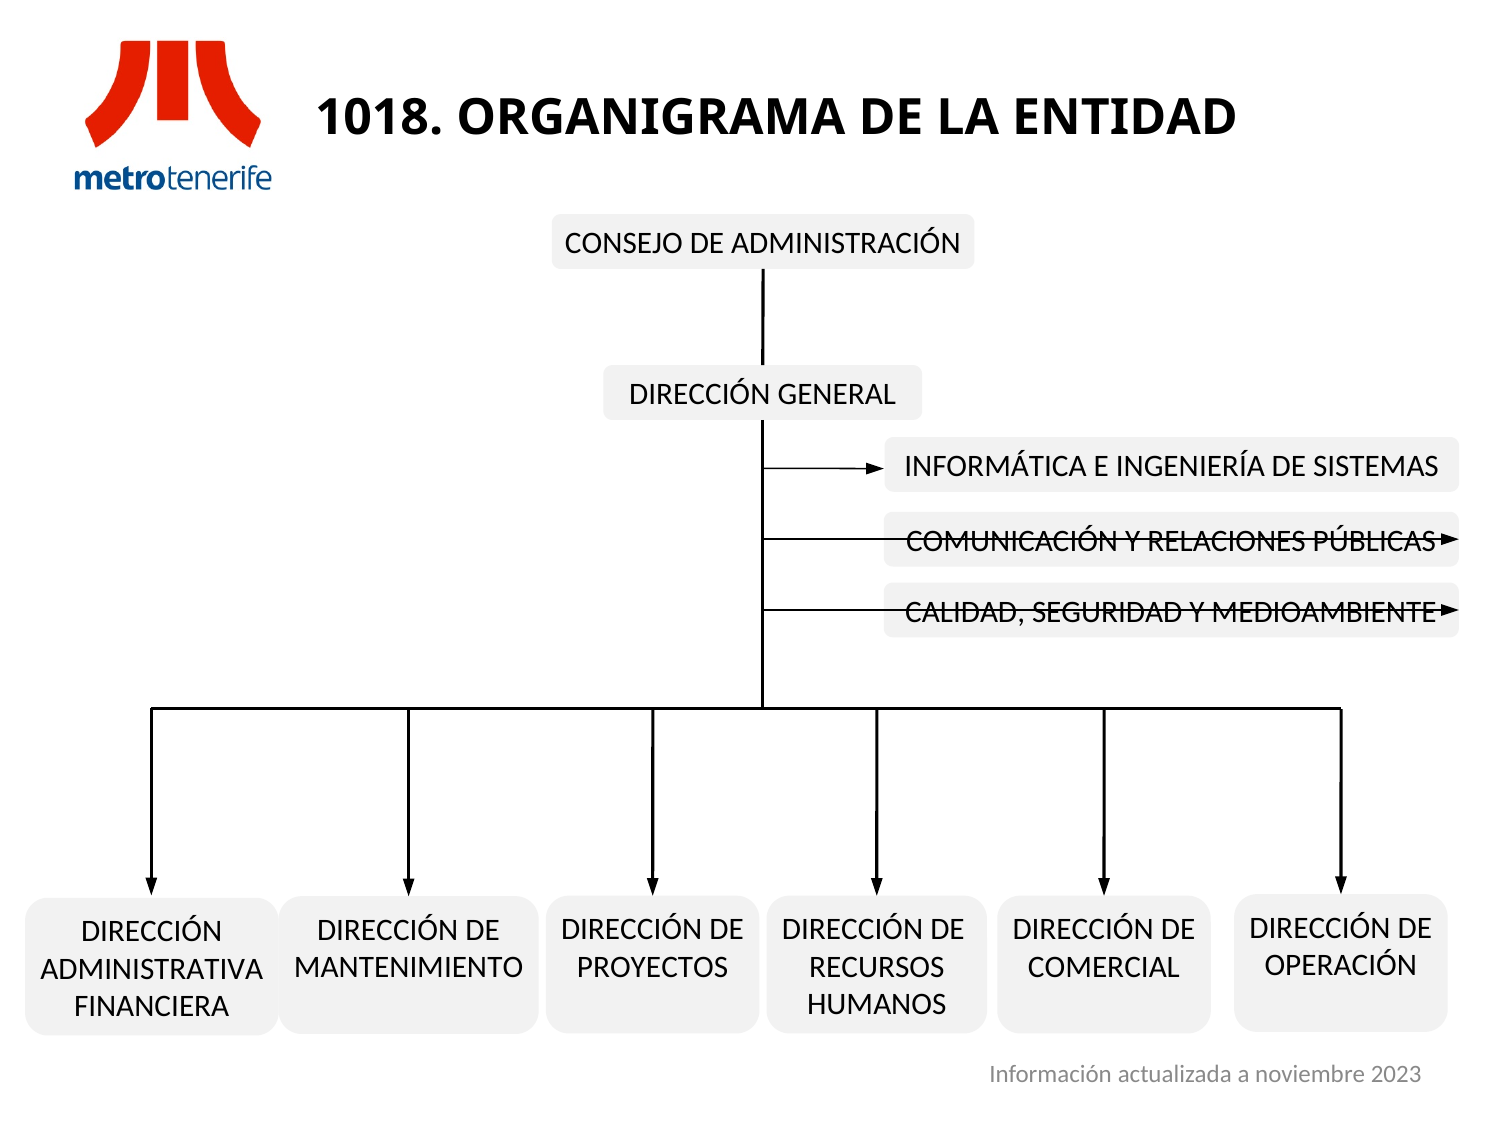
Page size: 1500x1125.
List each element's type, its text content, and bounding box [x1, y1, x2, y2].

text_box CONSEJO DE ADMINISTRACIÓN [551, 214, 975, 269]
text_box COMUNICACIÓN Y RELACIONES PÚBLICAS [883, 540, 1459, 567]
text_box CALIDAD, SEGURIDAD Y MEDIOAMBIENTE [883, 582, 1459, 609]
text_box DIRECCIÓN DE OPERACIÓN [1234, 894, 1448, 1032]
text_box DIRECCIÓN DE COMERCIAL [997, 895, 1211, 1034]
text_box INFORMÁTICA E INGENIERÍA DE SISTEMAS [884, 437, 1460, 492]
text_box Información actualizada a noviembre 2023 [974, 1042, 1450, 1103]
text_box DIRECCIÓN DE MANTENIMIENTO [278, 896, 539, 1034]
text_box DIRECCIÓN GENERAL [603, 365, 923, 420]
text_box COMUNICACIÓN Y RELACIONES PÚBLICAS [883, 511, 1459, 538]
text_box DIRECCIÓN ADMINISTRATIVA FINANCIERA [25, 897, 279, 1036]
text_box DIRECCIÓN DE RECURSOS HUMANOS [766, 895, 988, 1034]
text_box DIRECCIÓN DE PROYECTOS [545, 895, 760, 1034]
picture [73, 37, 272, 192]
text_box CALIDAD, SEGURIDAD Y MEDIOAMBIENTE [883, 611, 1459, 638]
text_box 1018. ORGANIGRAMA DE LA ENTIDAD [300, 76, 1427, 153]
